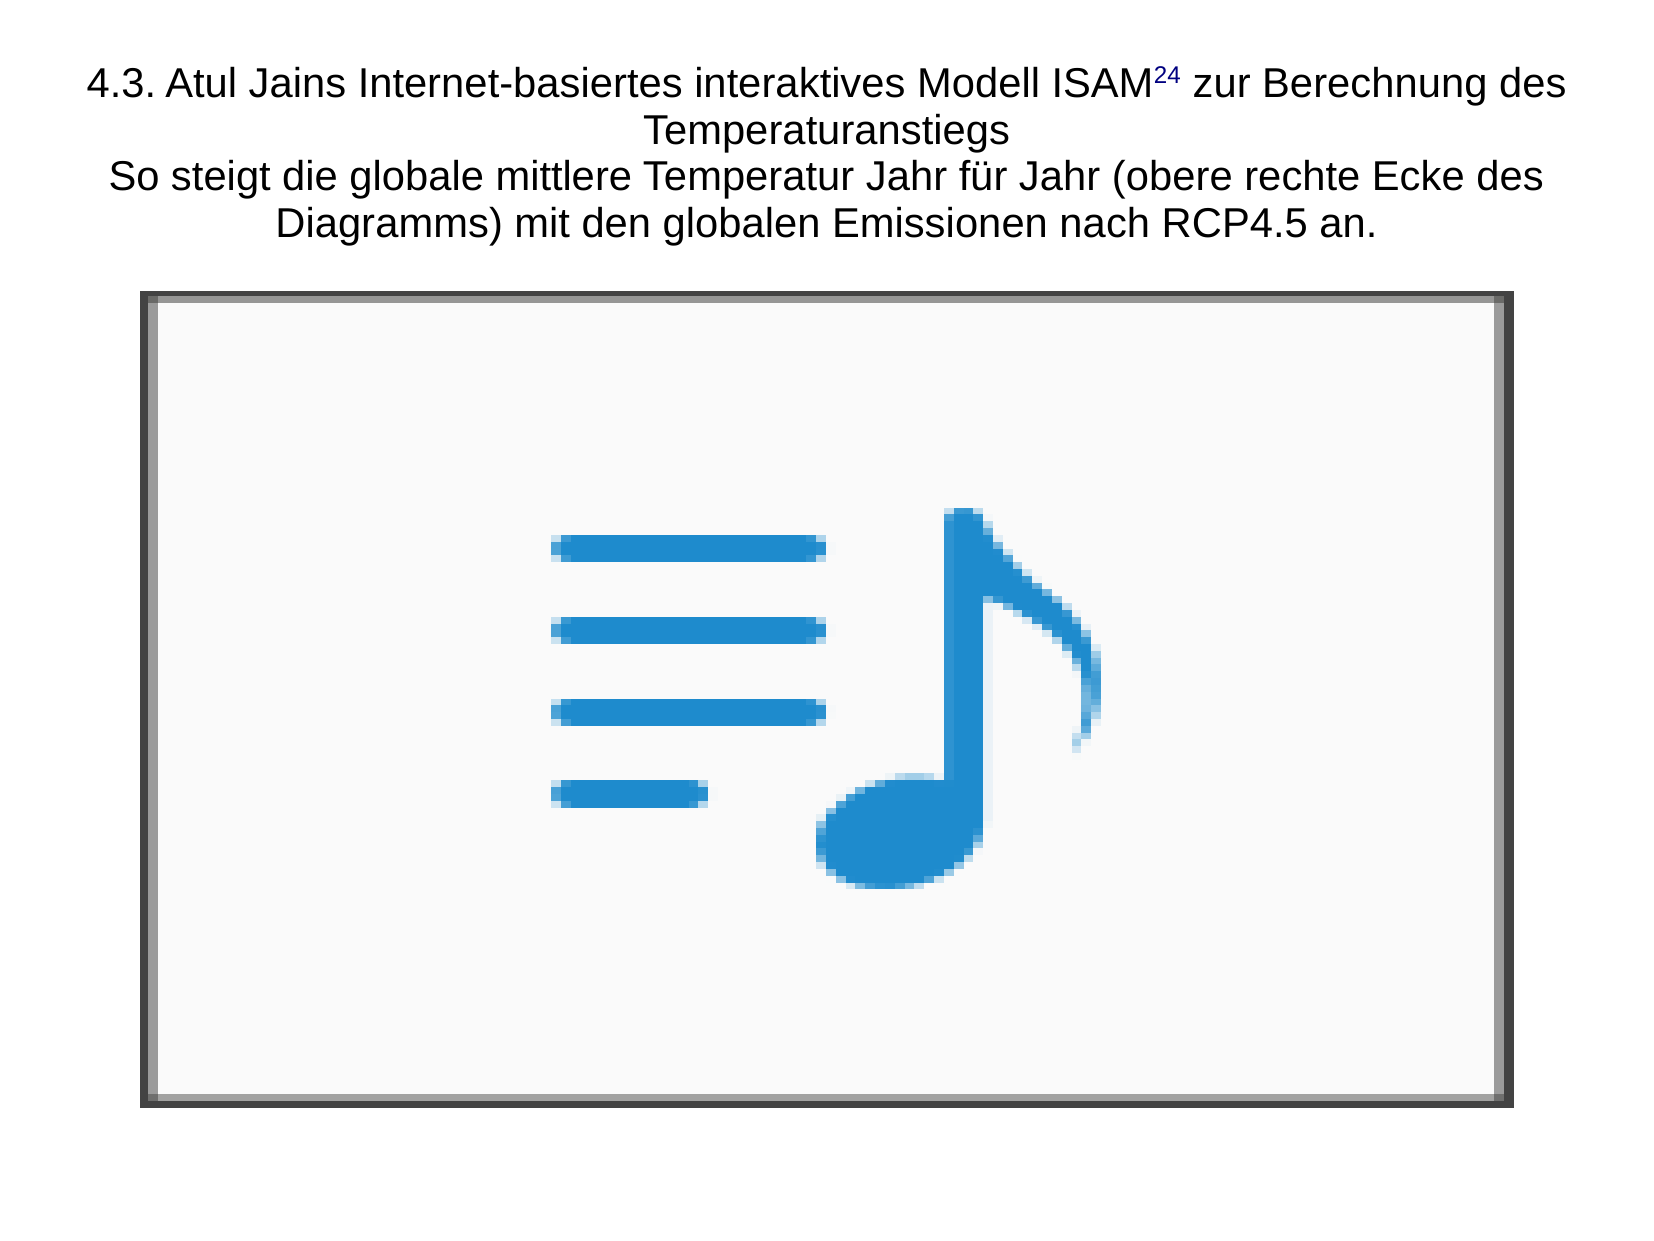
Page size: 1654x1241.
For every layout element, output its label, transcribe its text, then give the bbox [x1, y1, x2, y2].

title 4.3. Atul Jains Internet-basiertes interaktives Modell ISAM24 zur Berechnung des Temperaturanstiegs So steigt die globale mittlere Temperatur Jahr für Jahr (obere rechte Ecke des Diagramms) mit den globalen Emissionen nach RCP4.5 an. [82, 49, 1571, 257]
text_box [138, 290, 1515, 1109]
